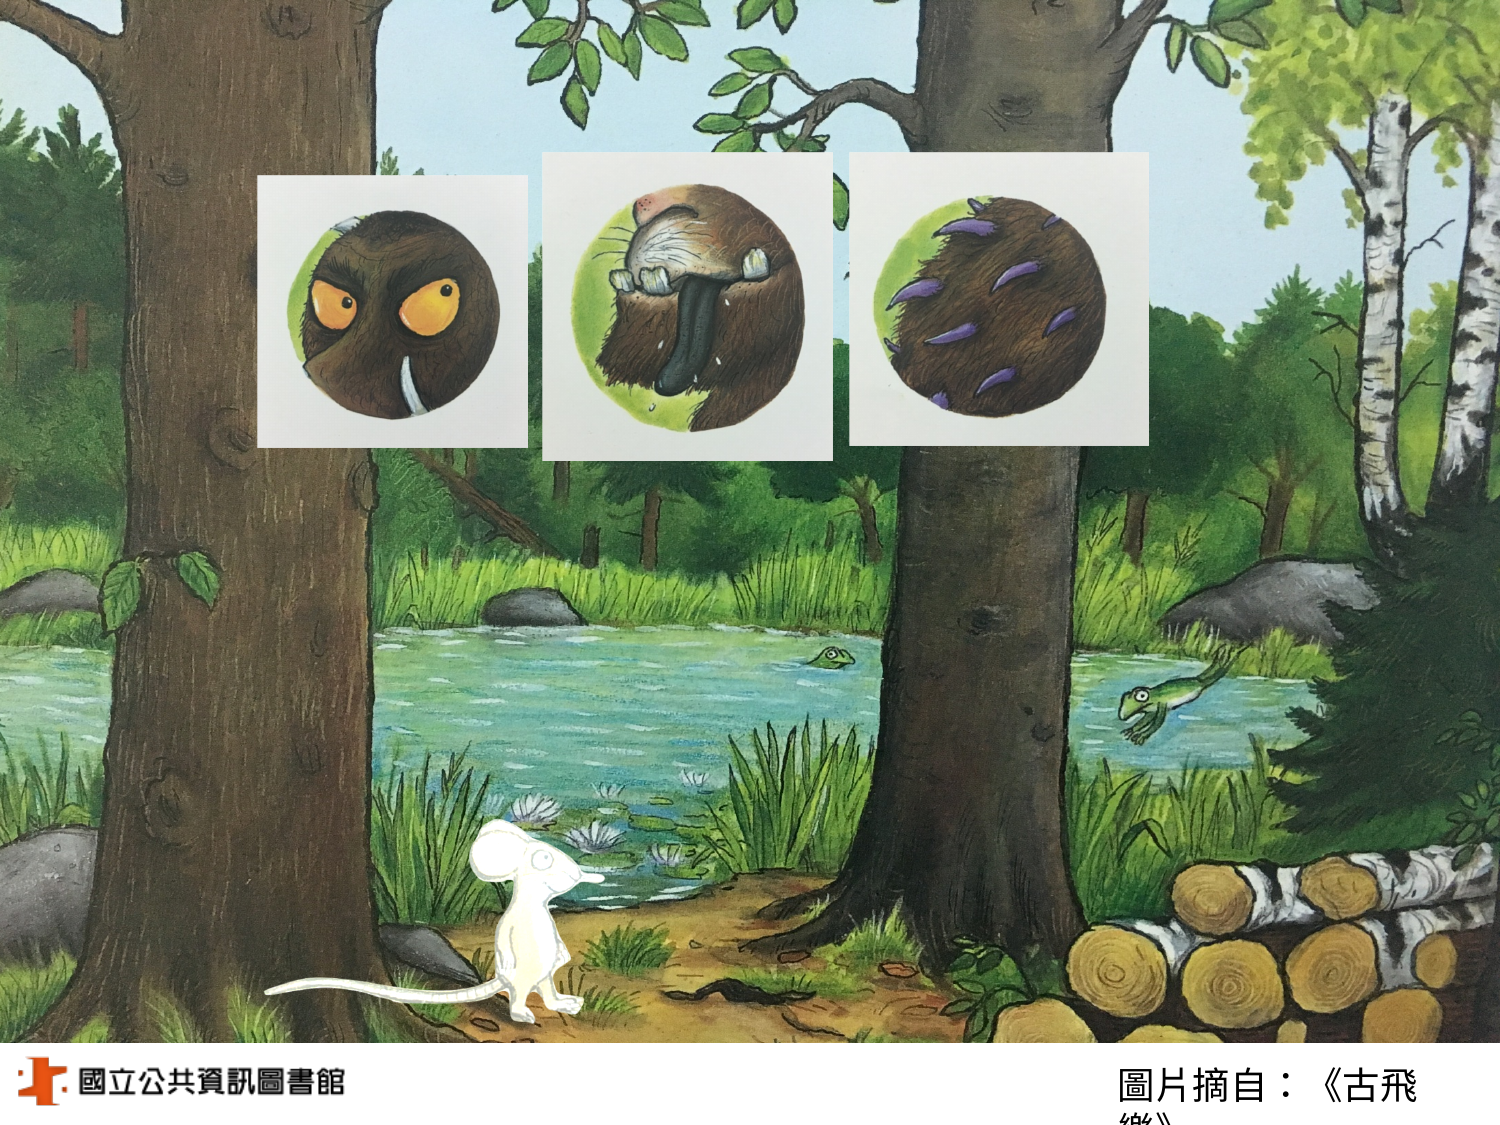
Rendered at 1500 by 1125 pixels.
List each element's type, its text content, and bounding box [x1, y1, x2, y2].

text_box 圖片摘自：《古飛樂》 [1102, 1054, 1490, 1116]
picture [0, 0, 1500, 1043]
